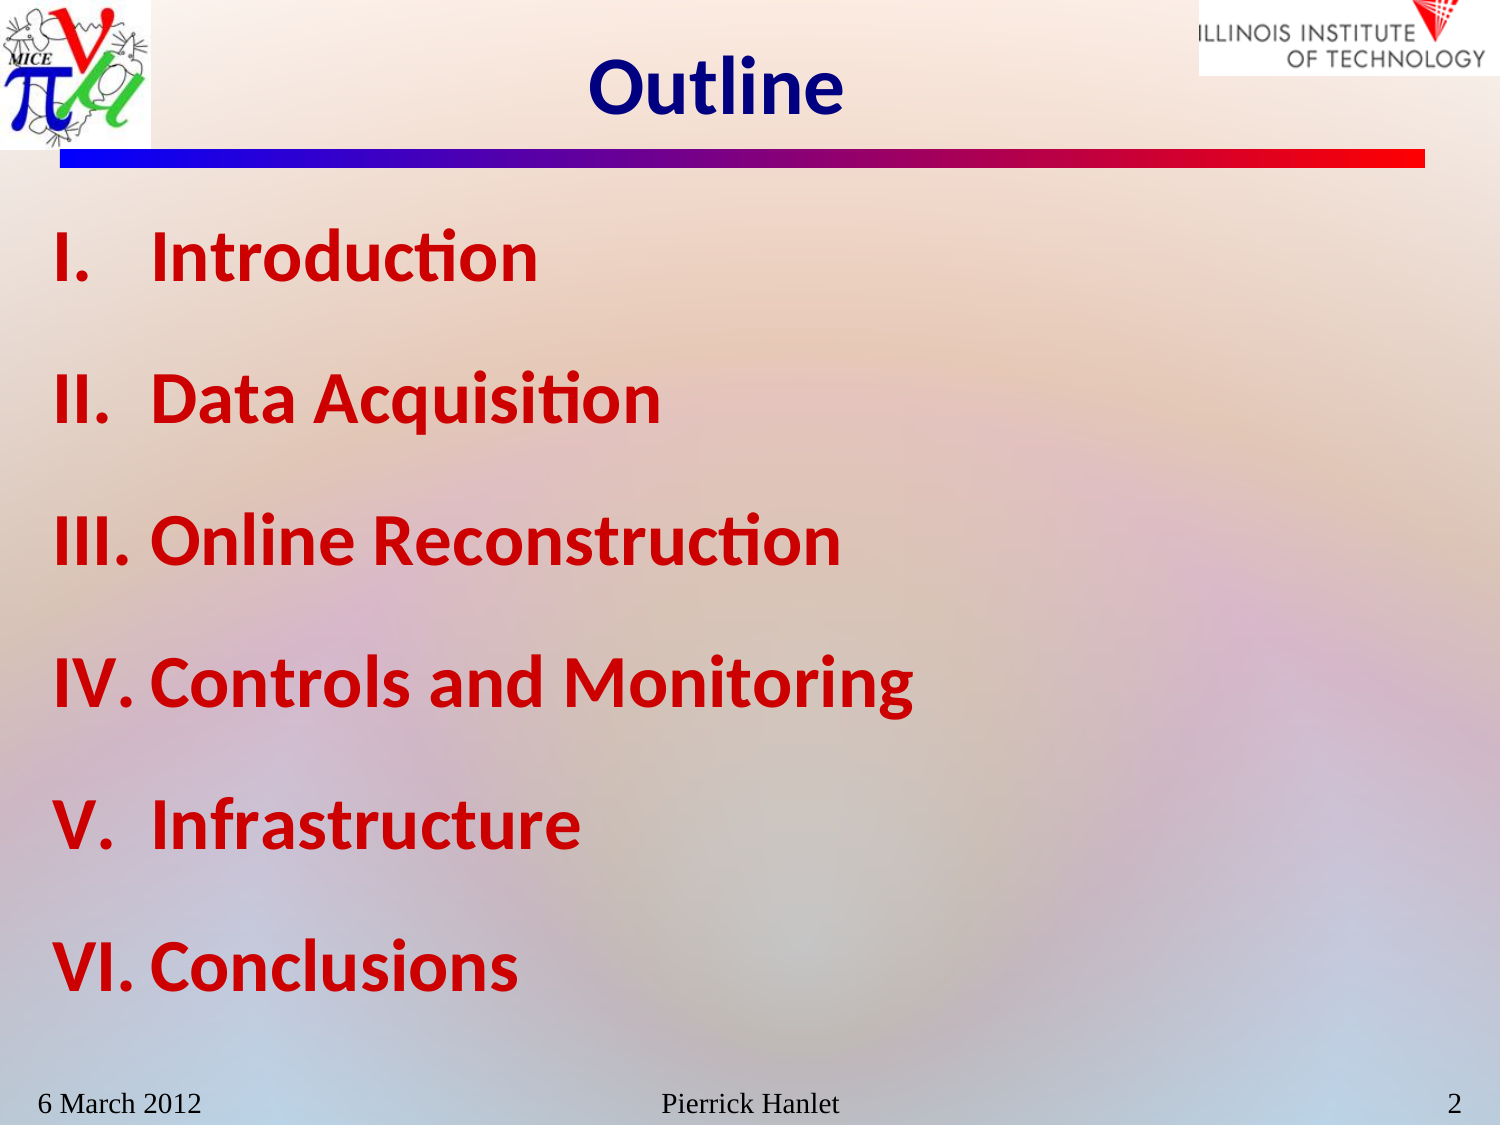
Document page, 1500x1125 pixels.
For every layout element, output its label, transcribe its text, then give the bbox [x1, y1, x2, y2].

picture [0, 0, 1500, 1125]
title Outline [234, 38, 1200, 151]
text_box Introduction Data Acquisition Online Reconstruction Controls and Monitoring Infrastructure Conclusions [37, 187, 1463, 1078]
